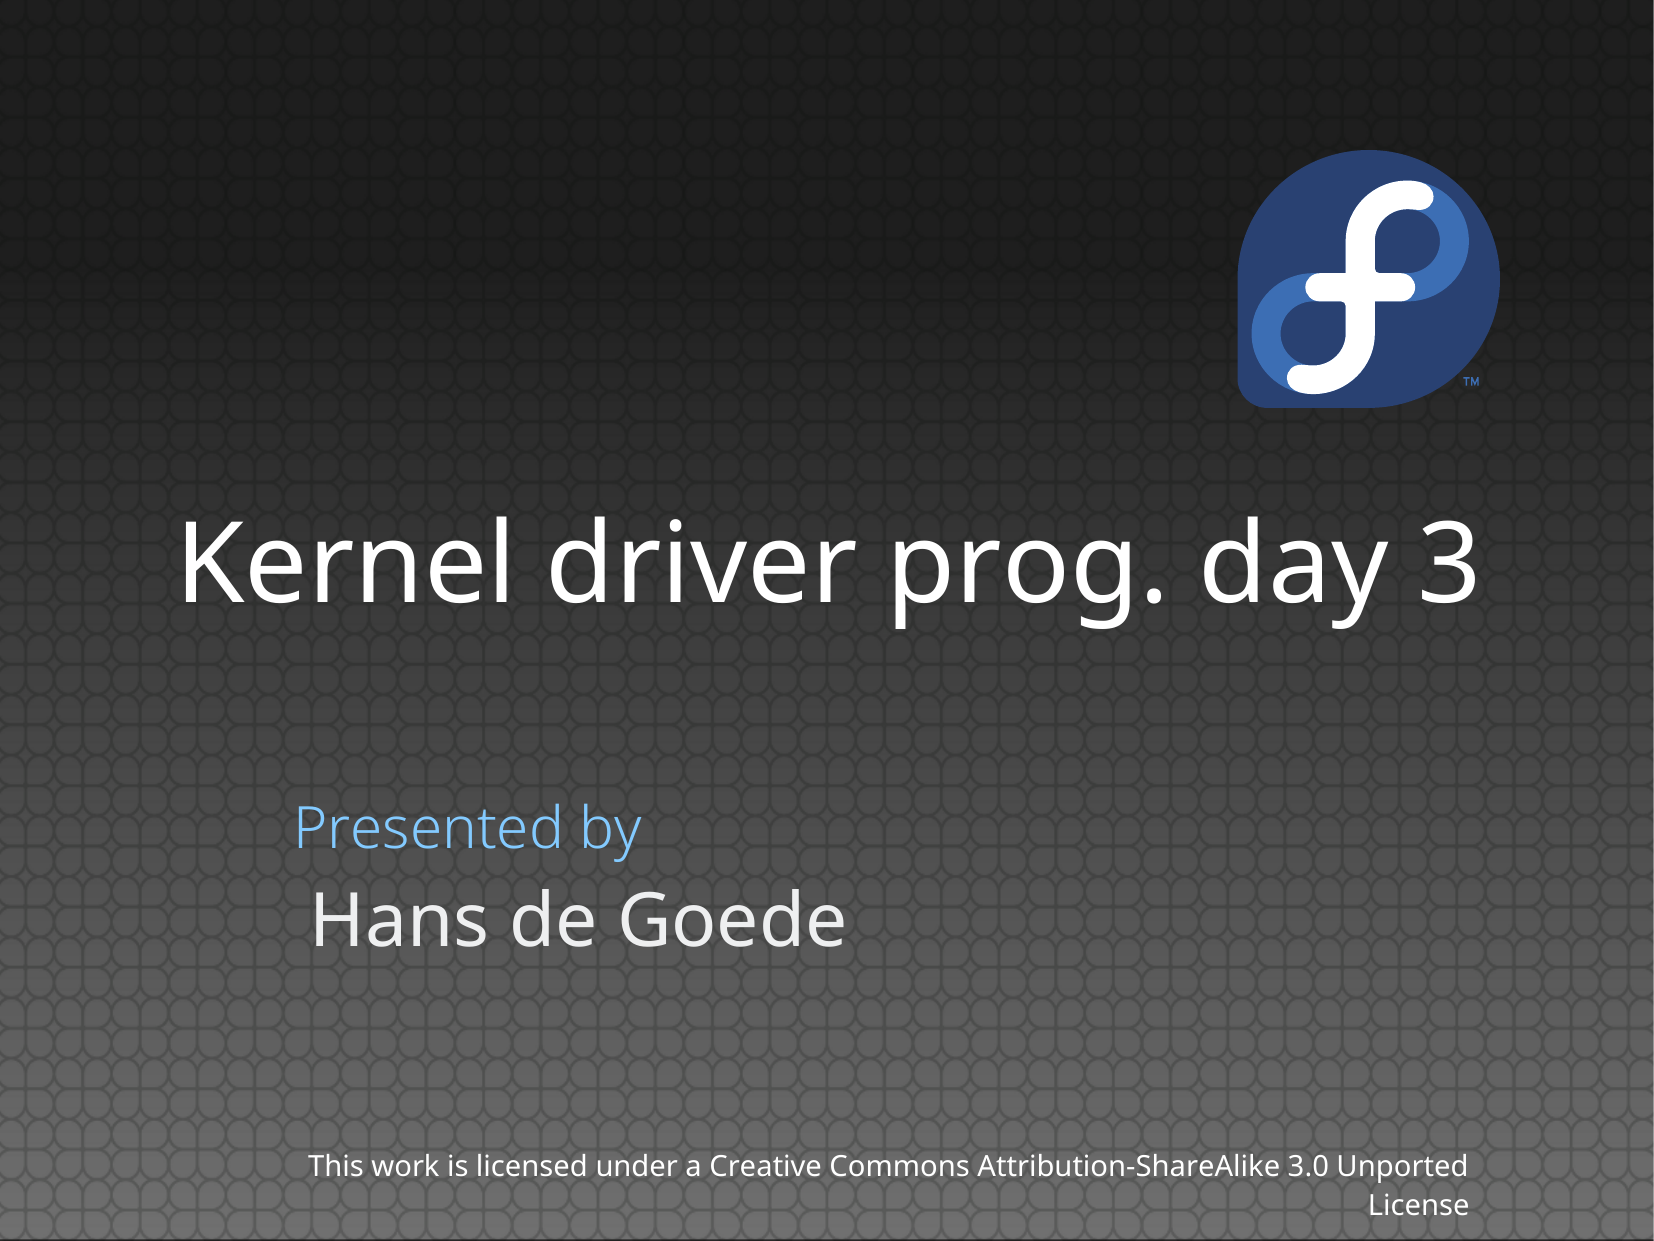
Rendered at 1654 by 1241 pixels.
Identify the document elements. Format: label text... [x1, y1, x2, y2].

text_box Kernel driver prog. day 3 [45, 481, 1613, 657]
text_box Presented by [293, 785, 694, 846]
text_box This work is licensed under a Creative Commons Attribution-ShareAlike 3.0 Unported License [217, 1144, 1470, 1214]
text_box Hans de Goede [295, 858, 1047, 1026]
picture [0, 0, 1654, 1241]
